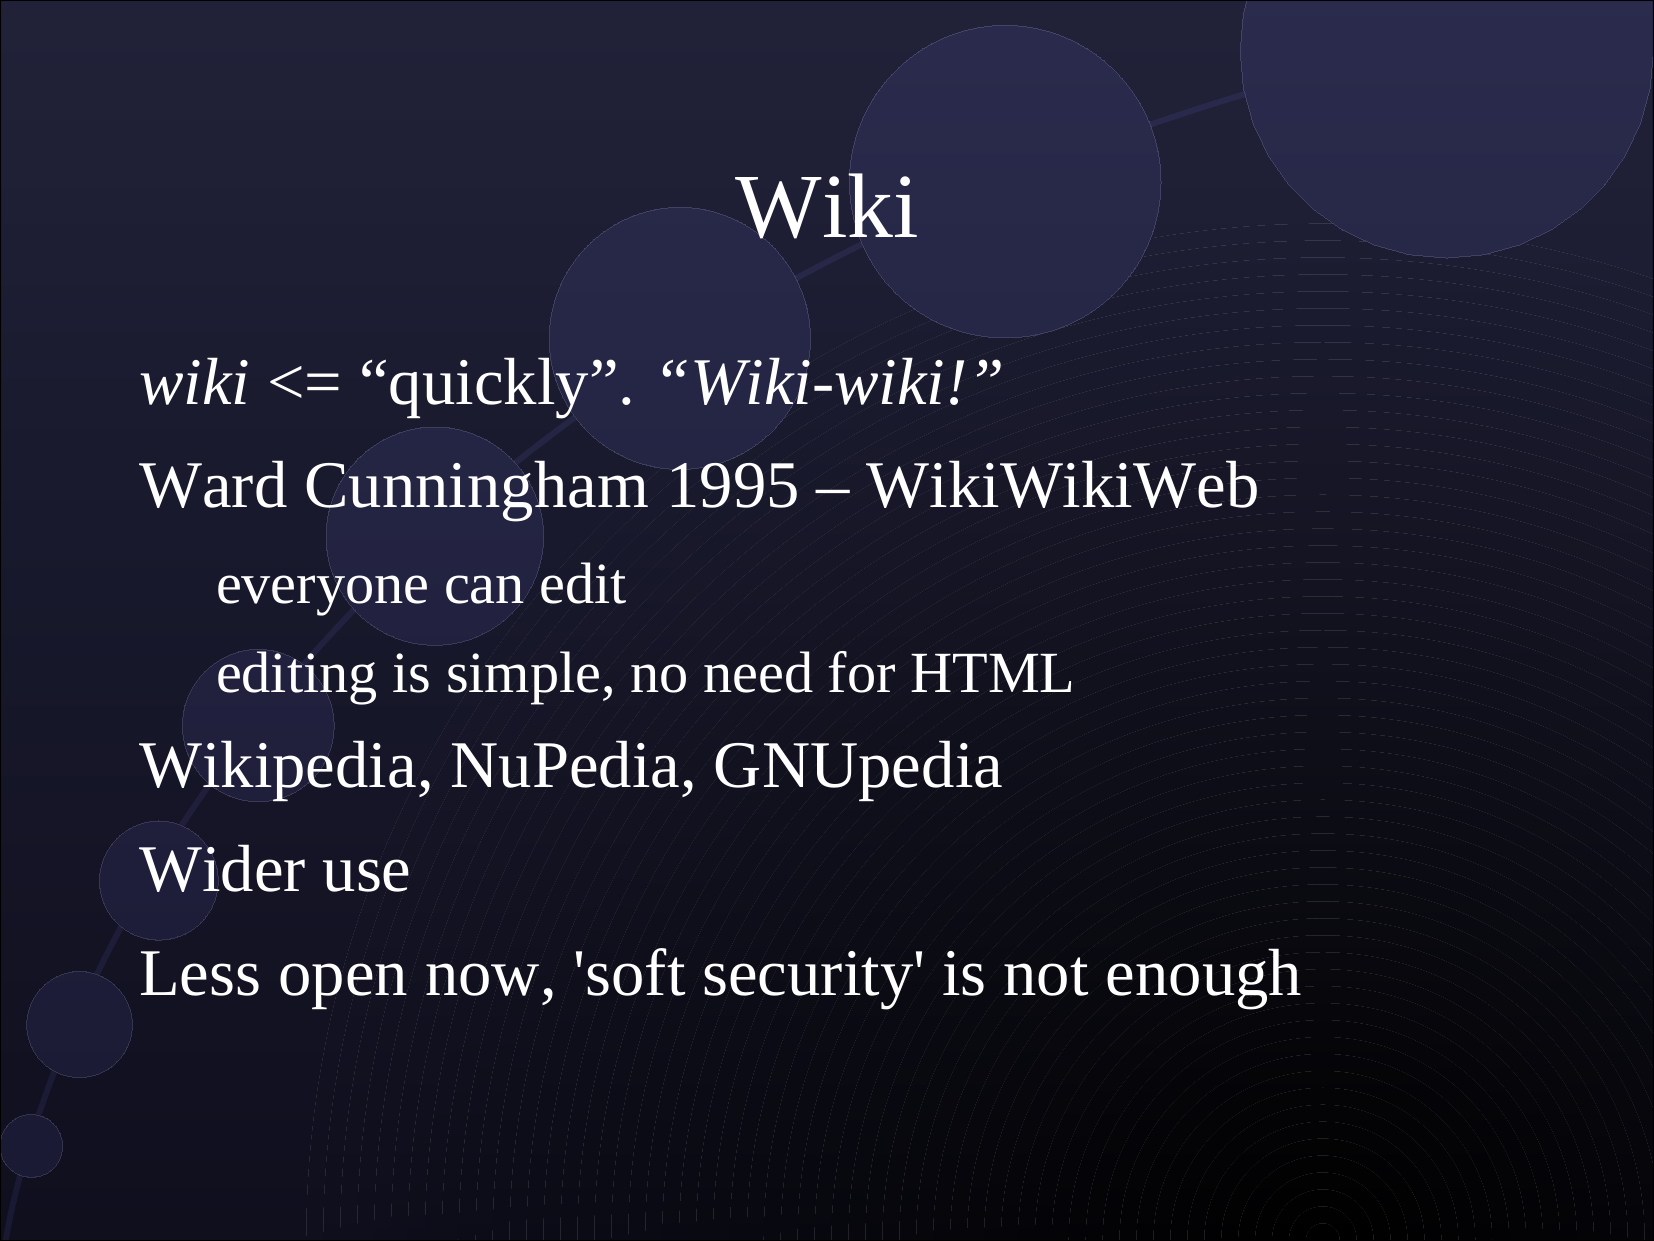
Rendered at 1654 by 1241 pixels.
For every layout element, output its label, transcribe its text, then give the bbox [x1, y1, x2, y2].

list wiki <= “quickly”. “Wiki-wiki!” Ward Cunningham 1995 – WikiWikiWeb everyone can edit editing is simple, no need for HTML Wikipedia, NuPedia, GNUpedia Wider use Less open now, 'soft security' is not enough [121, 344, 1534, 1127]
title Wiki [121, 102, 1534, 311]
